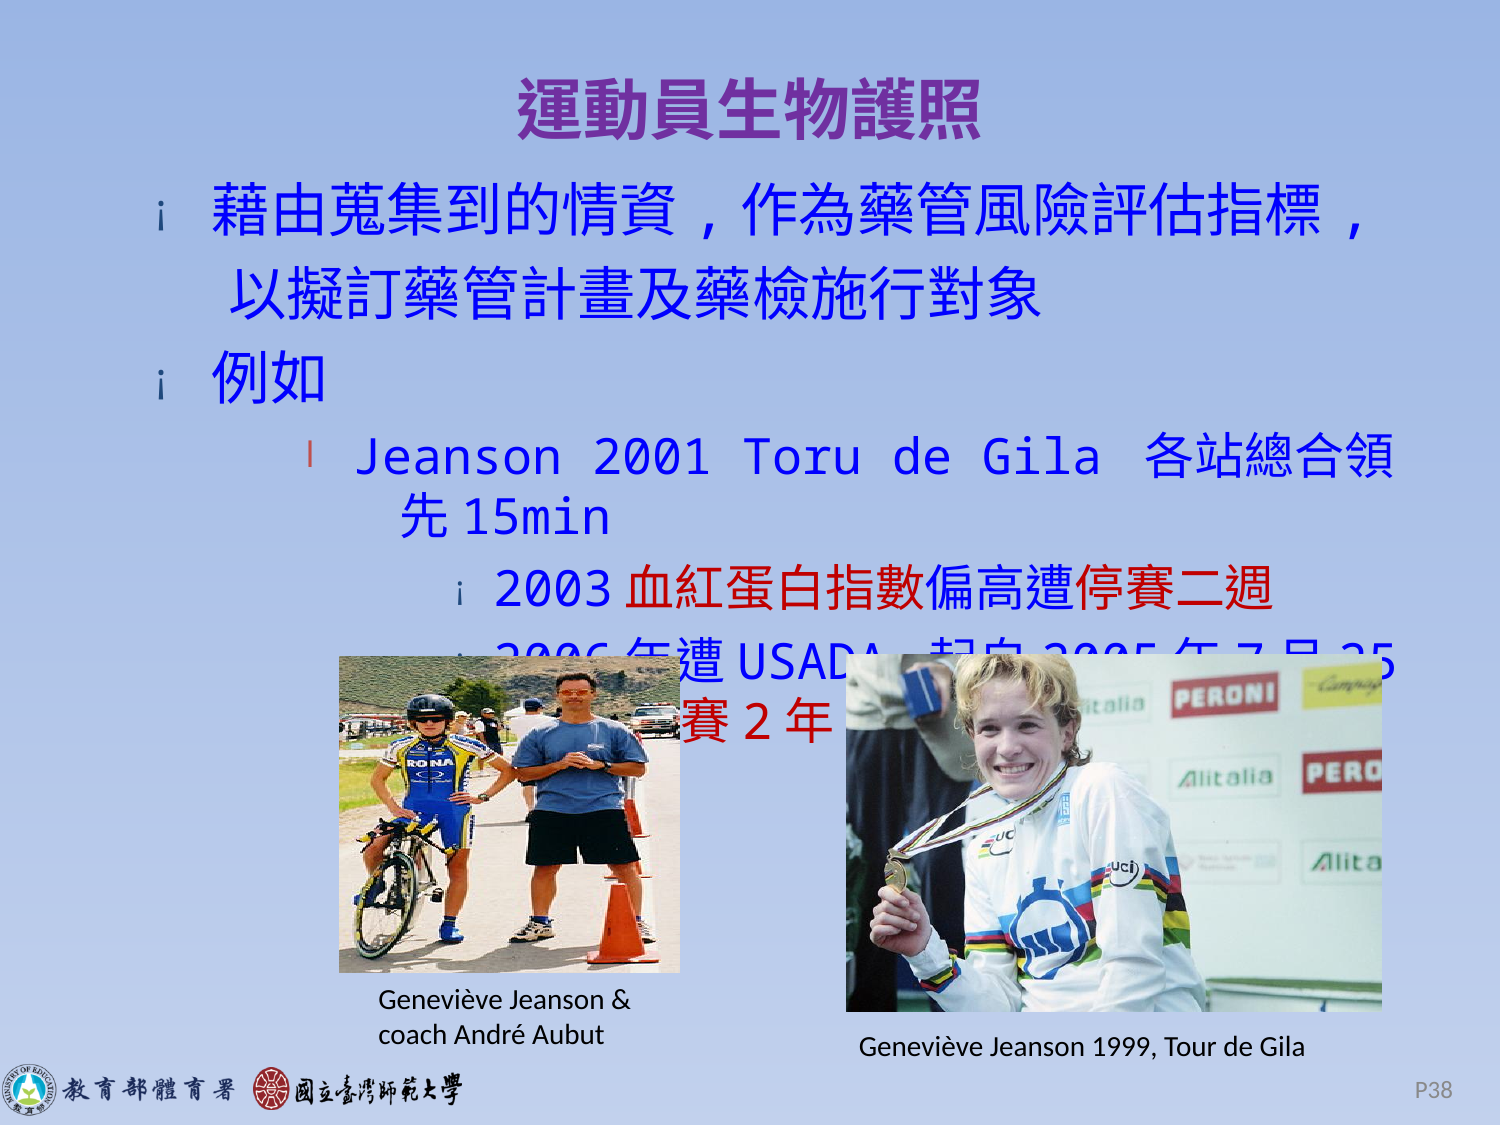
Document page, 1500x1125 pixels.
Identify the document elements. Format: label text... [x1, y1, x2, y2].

picture [846, 654, 1382, 1012]
text_box Geneviève Jeanson & coach André Aubut [363, 972, 718, 1059]
text_box Geneviève Jeanson 1999, Tour de Gila [843, 1019, 1419, 1071]
text_box 運動員生物護照 [75, 54, 1426, 161]
text_box 藉由蒐集到的情資,作為藥管風險評估指標, 以擬訂藥管計畫及藥檢施行對象 例如 Jeanson 2001 Toru de Gila 各站總合領先15min 2003血紅蛋白指數偏高遭停賽二週 2006年遭USADA 起自2005年7月25日起禁賽2年 [141, 165, 1453, 757]
text_box P [1399, 1046, 1500, 1125]
picture [339, 656, 680, 973]
